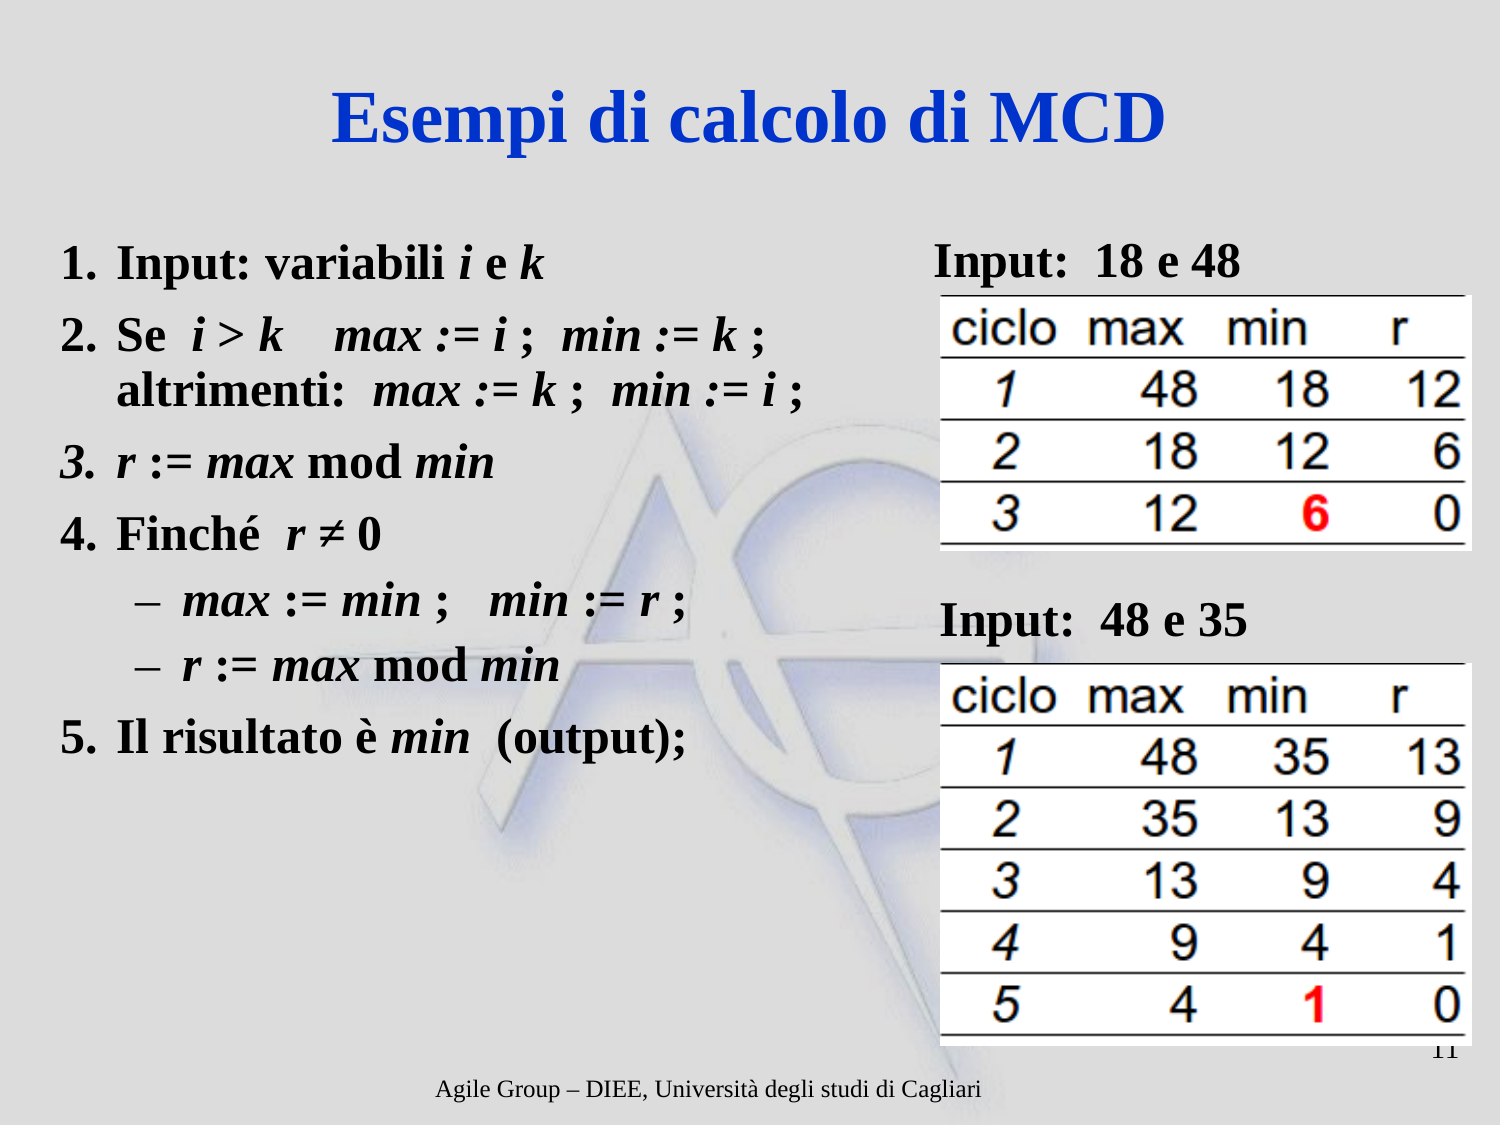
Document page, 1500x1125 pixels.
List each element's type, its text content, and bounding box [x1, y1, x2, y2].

picture [0, 0, 1500, 1125]
list Input: 18 e 48 Input: 48 e 35 [862, 224, 1313, 823]
title Esempi di calcolo di MCD [112, 36, 1388, 199]
list Input: variabili i e k Se i > k max := i ; min := k ; altrimenti: max := k ; min := i ; r := max mod min Finché r ≠ 0 max := min ; min := r ; r := max mod min Il risultato è min (output); [45, 227, 833, 826]
